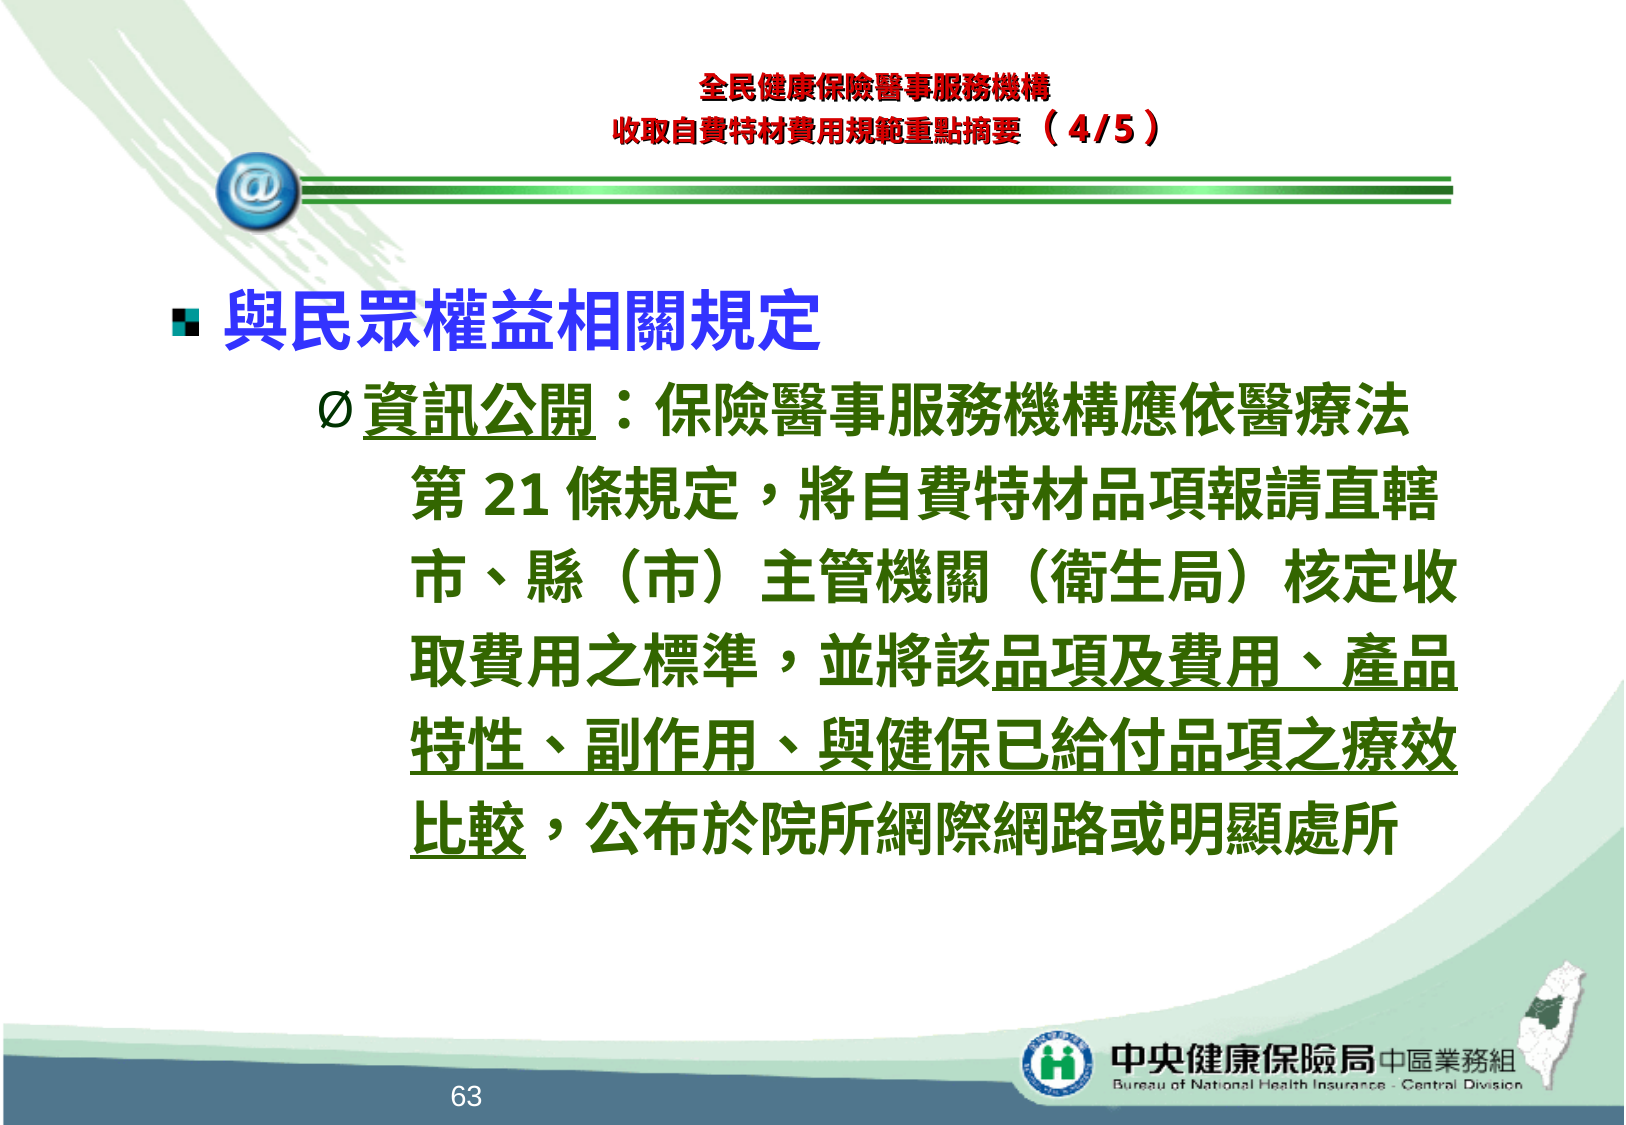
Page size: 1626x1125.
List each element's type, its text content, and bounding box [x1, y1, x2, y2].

list 與民眾權益相關規定 資訊公開：保險醫事服務機構應依醫療法第21條規定，將自費特材品項報請直轄市、縣（市）主管機關（衛生局）核定收取費用之標準，並將該品項及費用、產品特性、副作用、與健保已給付品項之療效比較，公布於院所網際網路或明顯處所 [151, 255, 1485, 994]
text_box [435, 1065, 815, 1125]
title 全民健康保險醫事服務機構 收取自費特材費用規範重點摘要（4/5） [174, 32, 1574, 221]
